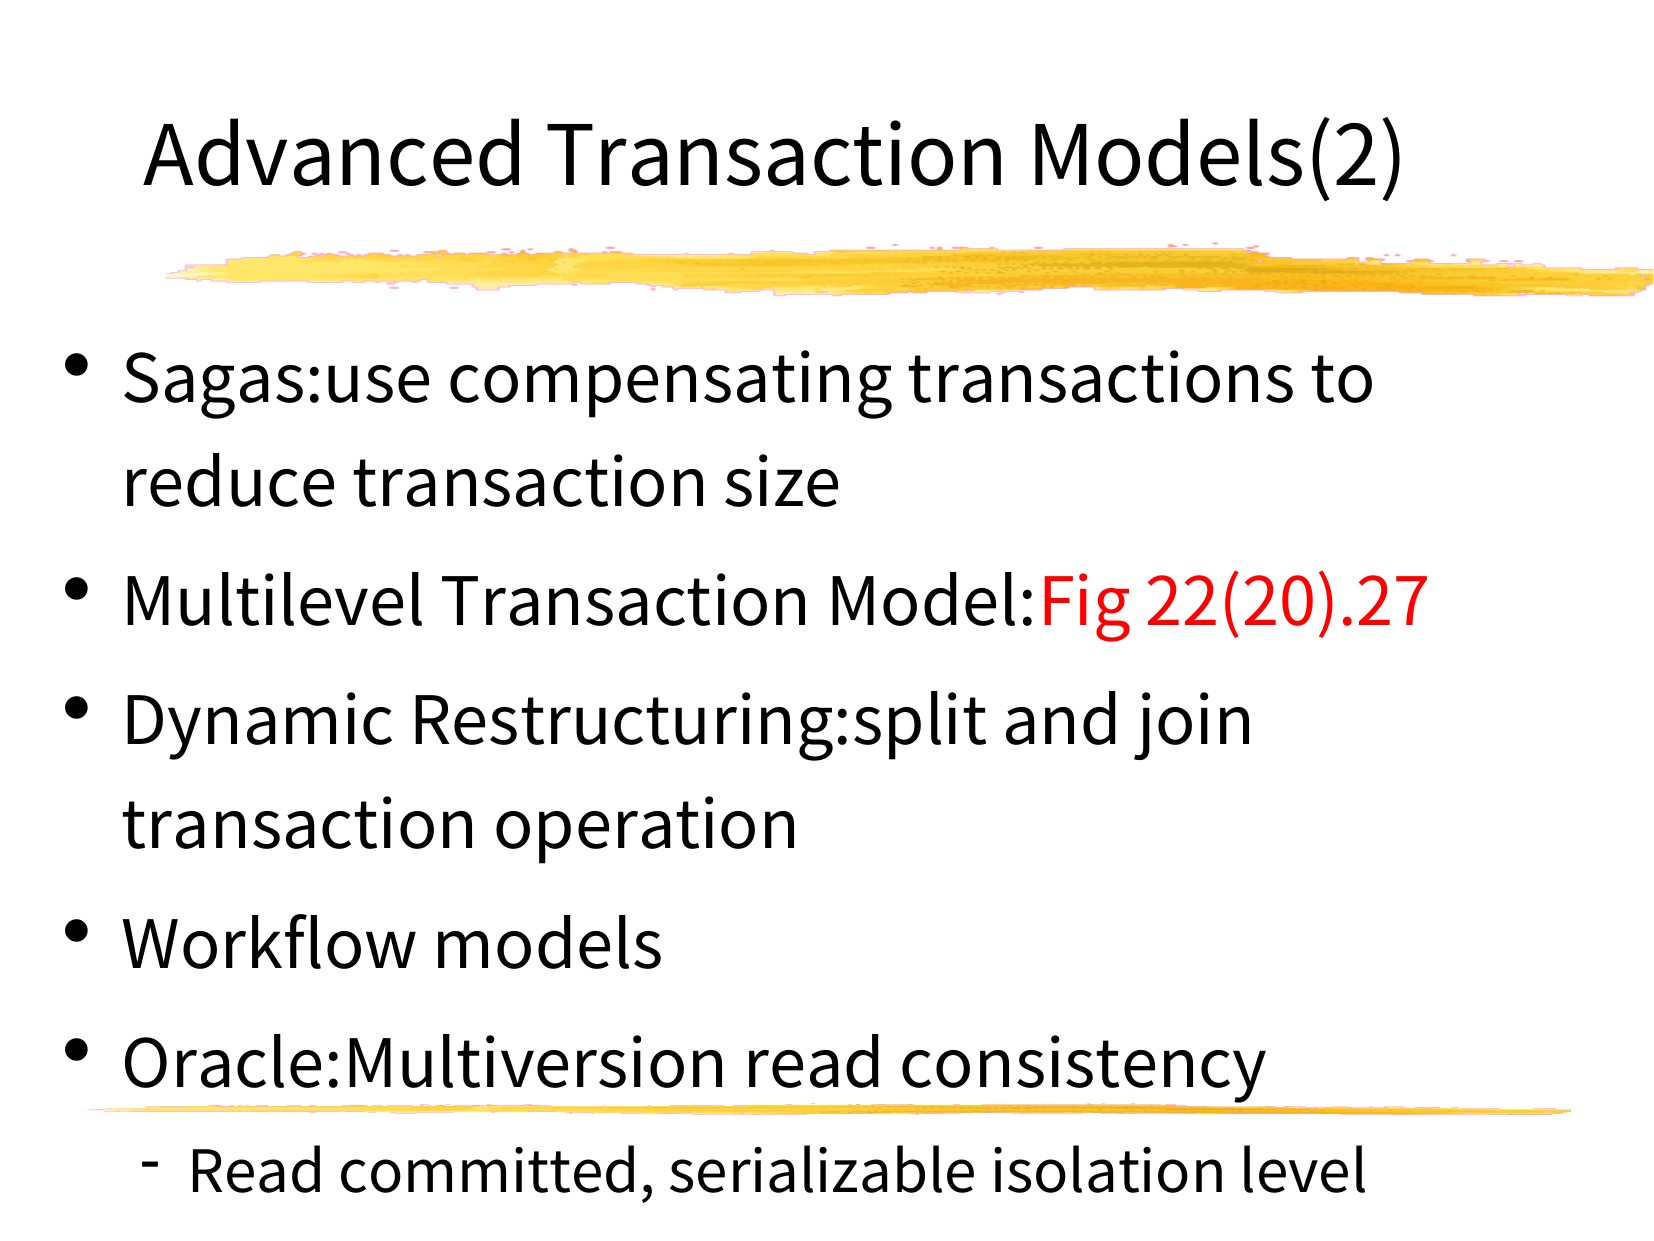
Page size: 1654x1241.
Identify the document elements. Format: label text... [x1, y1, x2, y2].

picture [165, 237, 1654, 308]
list Sagas:use compensating transactions to reduce transaction size Multilevel Transaction Model:Fig 22(20).27 Dynamic Restructuring:split and join transaction operation Workflow models Oracle:Multiversion read consistency Read committed, serializable isolation level use another data version for reader [65, 316, 1566, 1062]
title Advanced Transaction Models(2) [73, 39, 1479, 249]
picture [82, 1102, 1571, 1117]
